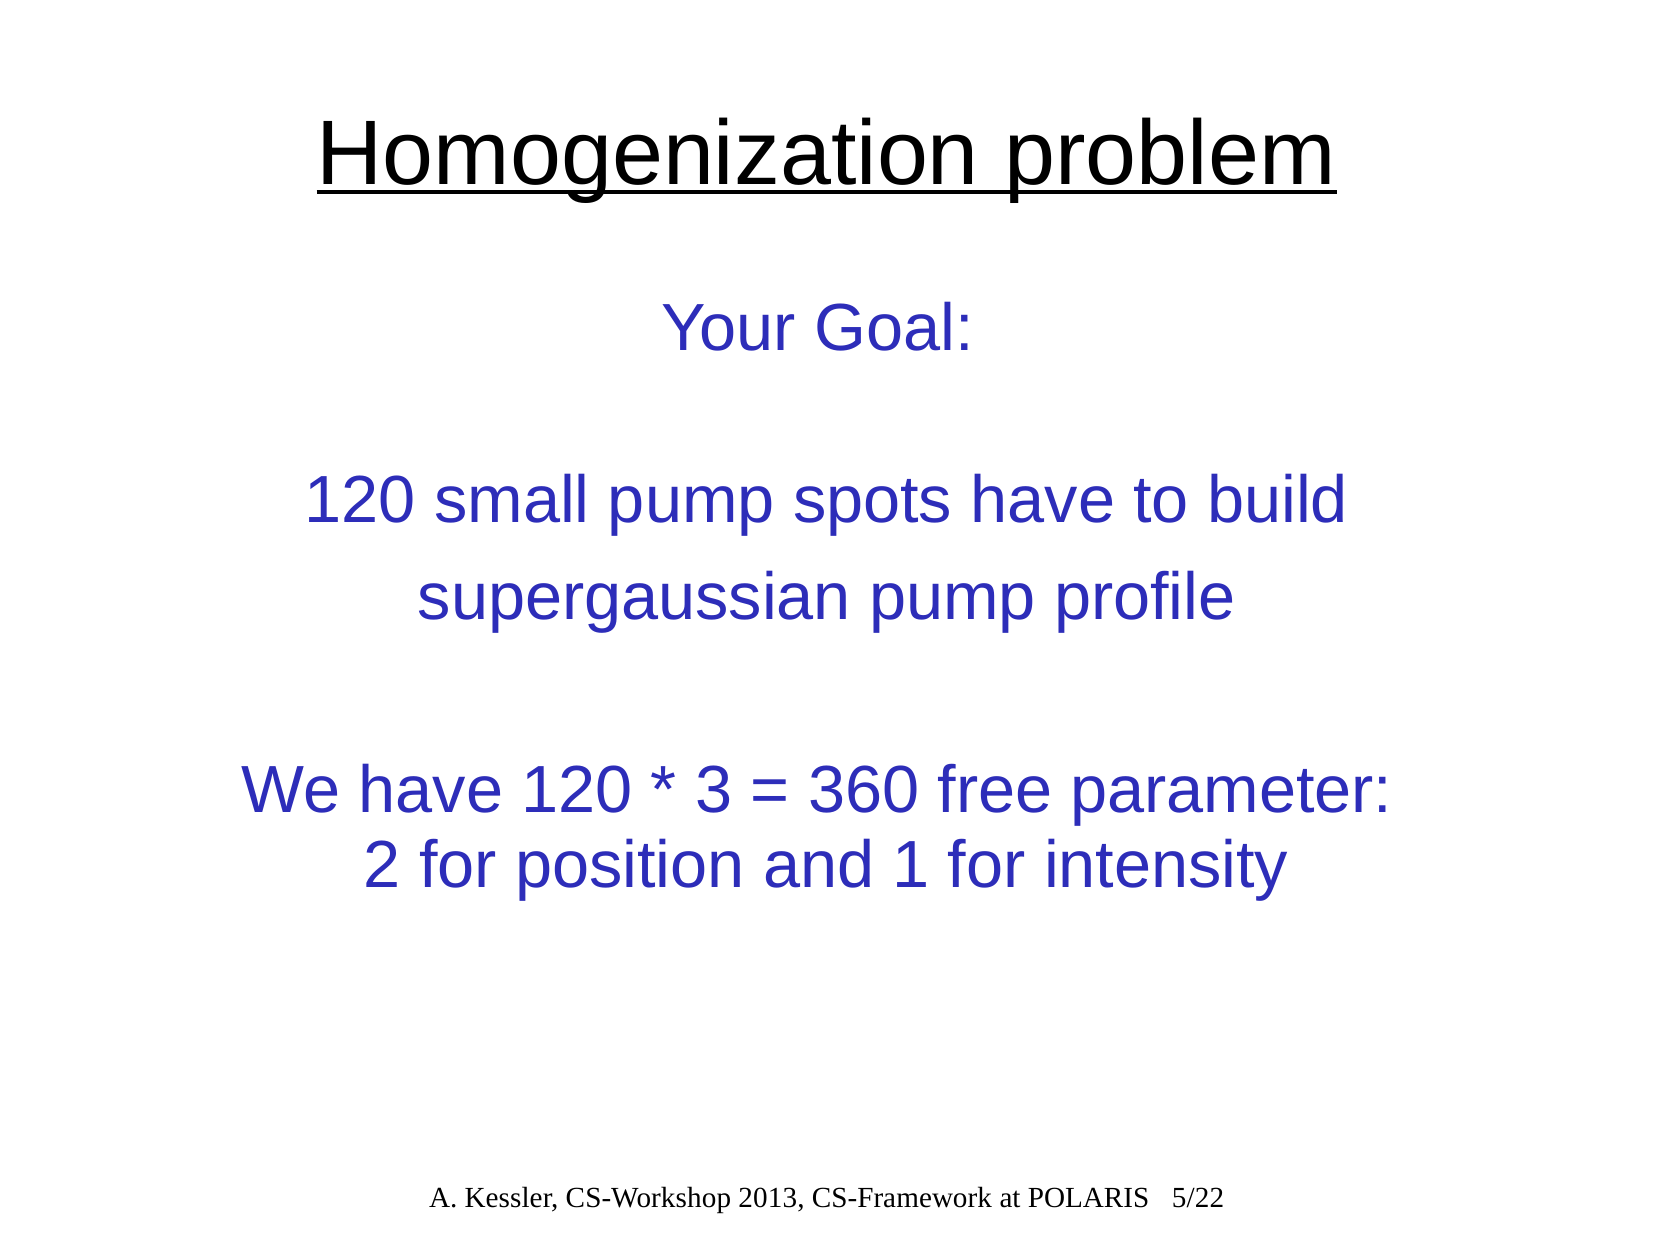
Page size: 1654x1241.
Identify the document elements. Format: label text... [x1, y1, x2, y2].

title Homogenization problem [82, 49, 1571, 257]
list Your Goal: 120 small pump spots have to build supergaussian pump profile We have 120 * 3 = 360 free parameter: 2 for position and 1 for intensity [82, 290, 1571, 1109]
